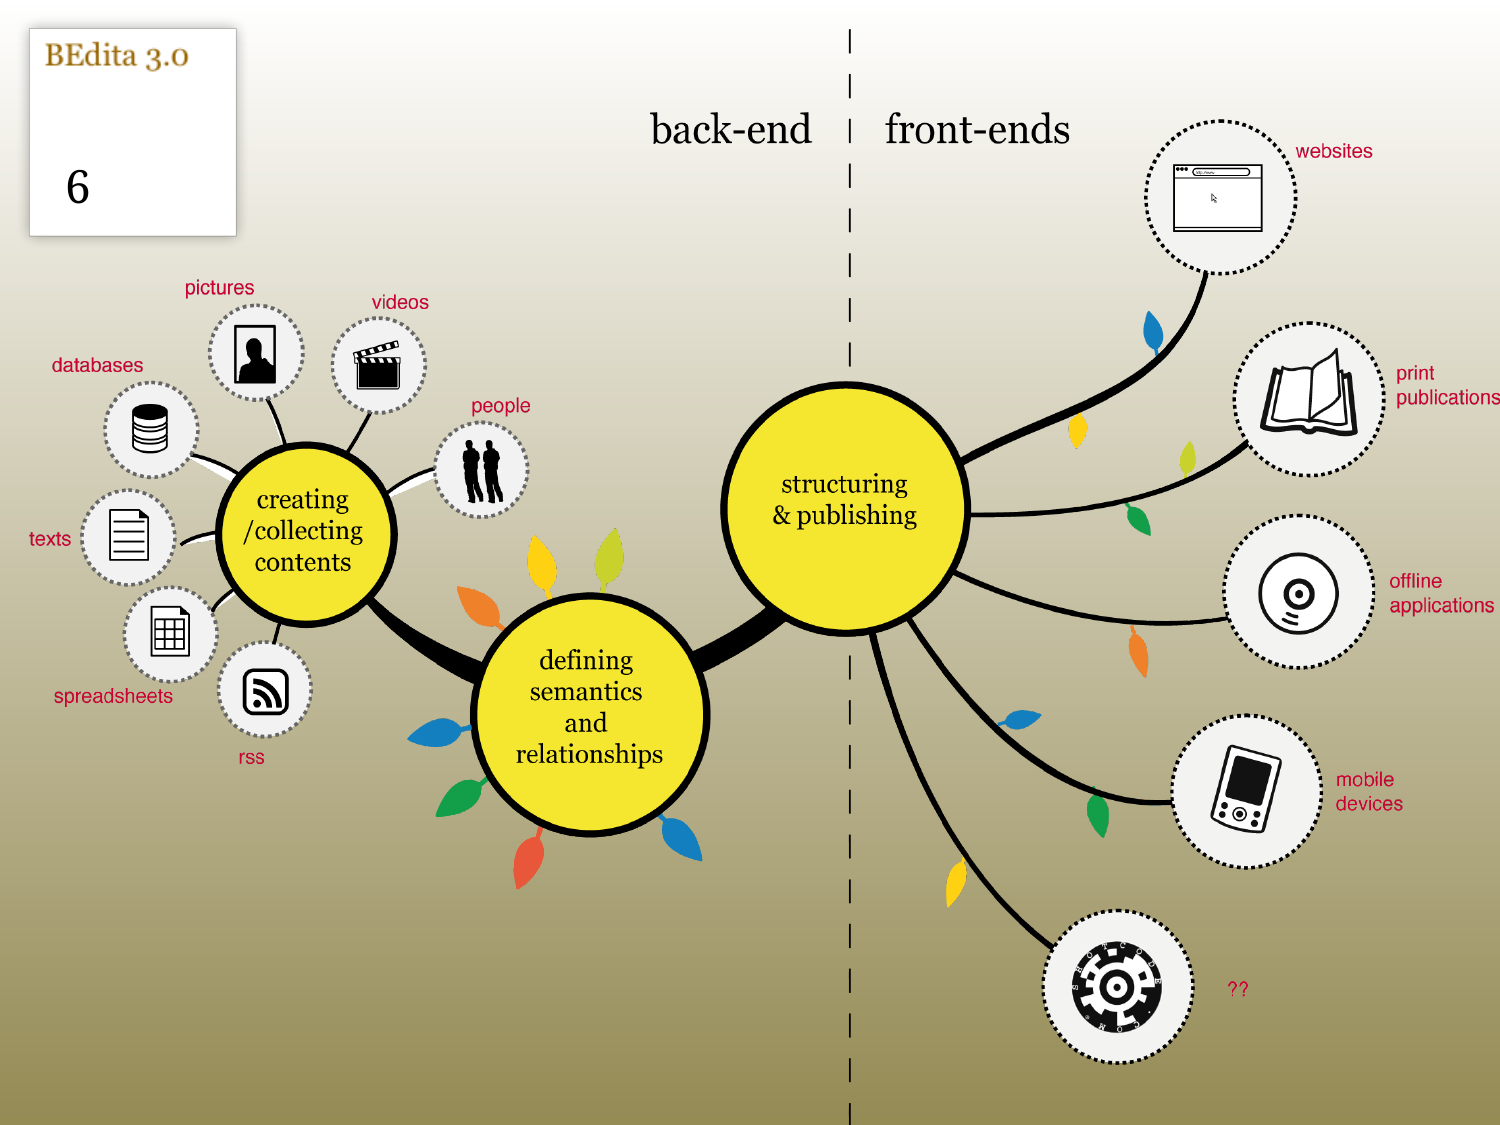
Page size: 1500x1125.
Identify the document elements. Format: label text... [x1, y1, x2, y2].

text_box <numero> [37, 147, 119, 207]
picture [0, 0, 1500, 1125]
